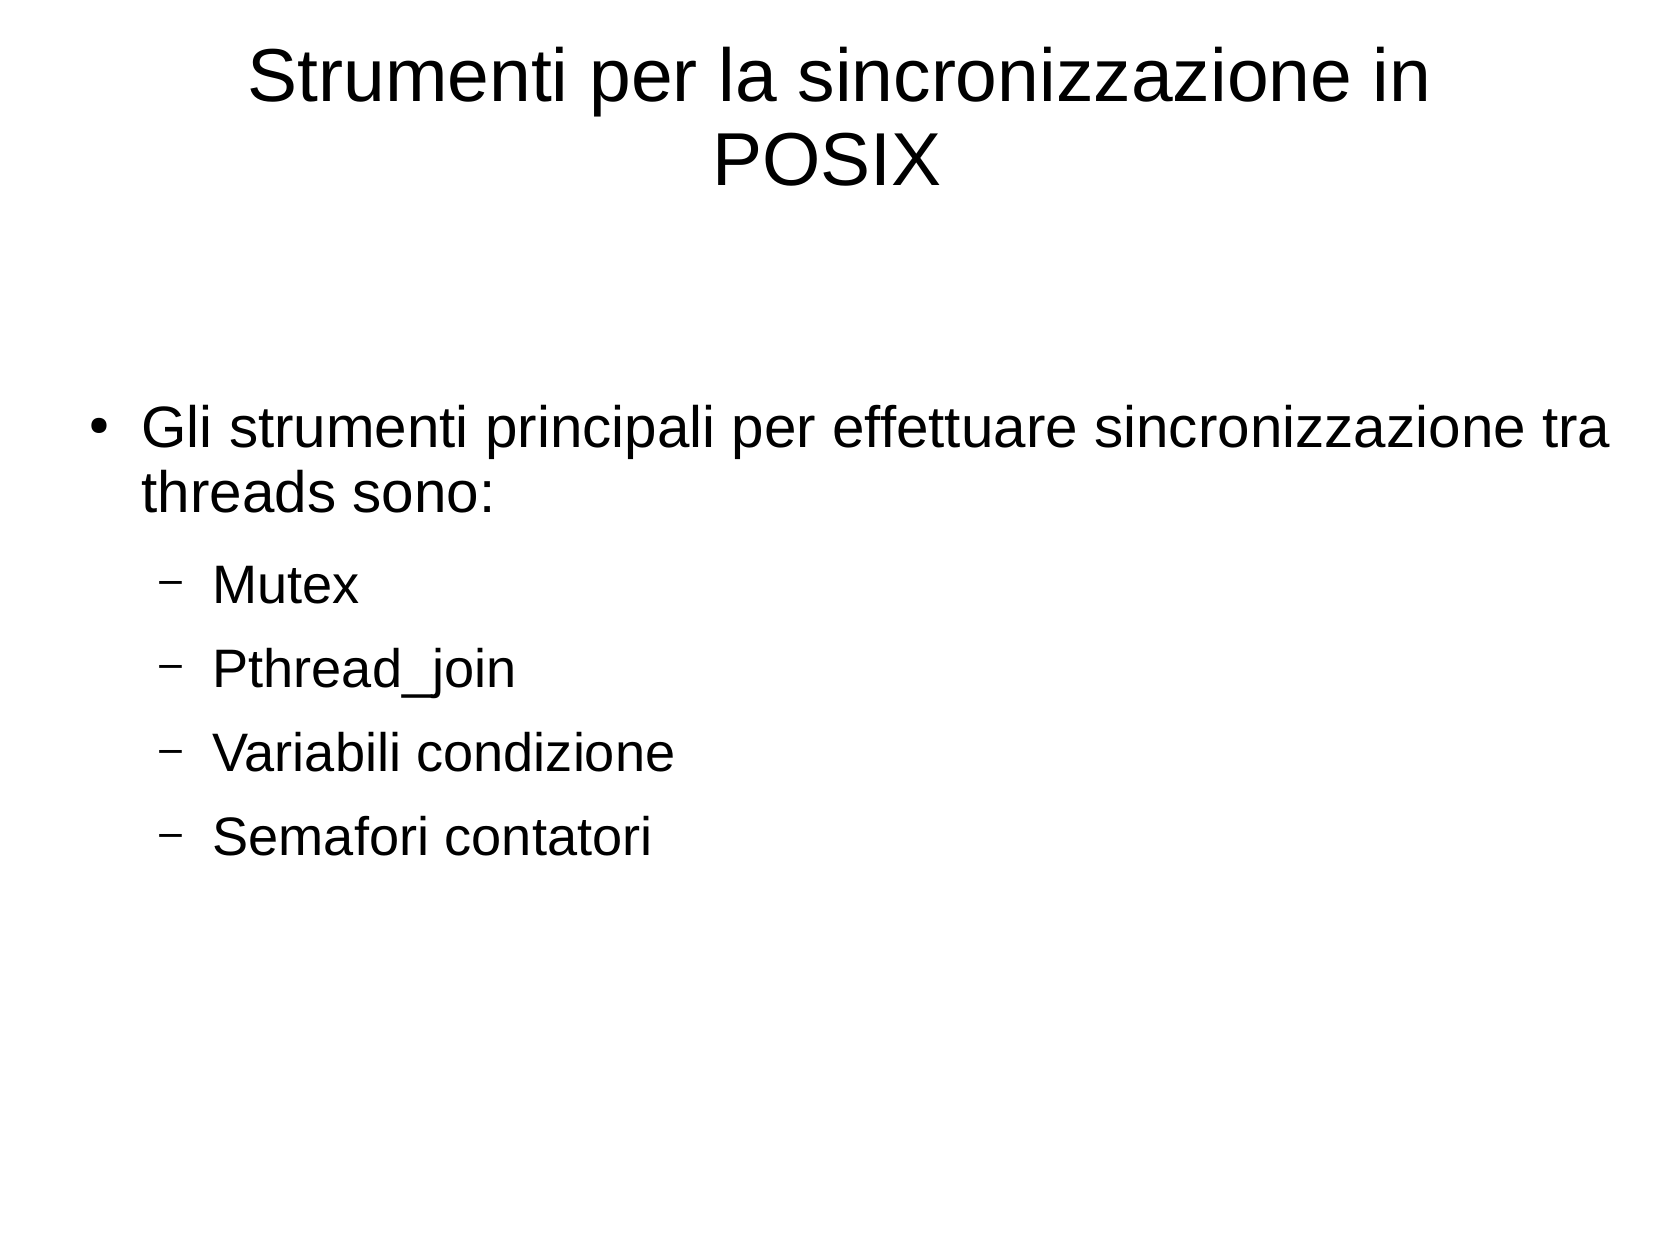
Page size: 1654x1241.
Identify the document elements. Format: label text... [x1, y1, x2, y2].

list Gli strumenti principali per effettuare sincronizzazione tra threads sono: Mutex Pthread_join Variabili condizione Semafori contatori [70, 290, 1654, 1010]
title Strumenti per la sincronizzazione in POSIX [82, 13, 1571, 222]
